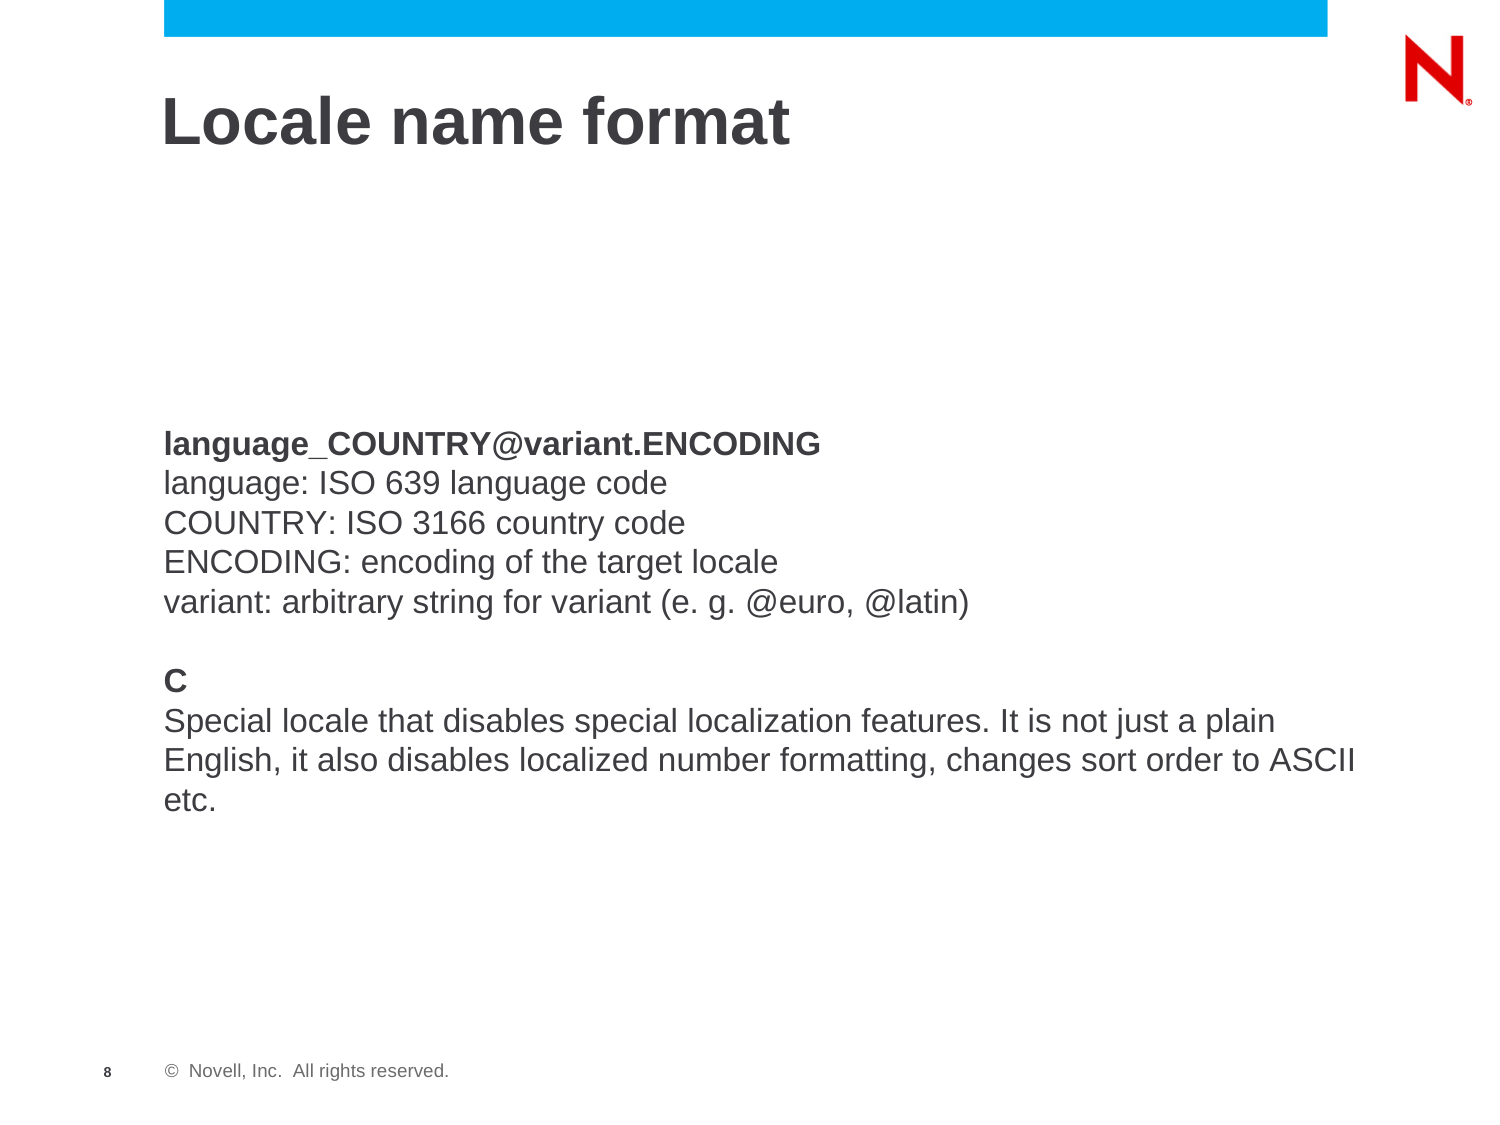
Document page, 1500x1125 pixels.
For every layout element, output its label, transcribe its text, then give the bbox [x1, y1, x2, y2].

picture [1403, 32, 1473, 107]
subtitle language_COUNTRY@variant.ENCODING language: ISO 639 language code COUNTRY: ISO 3166 country code ENCODING: encoding of the target locale variant: arbitrary string for variant (e. g. @euro, @latin) C Special locale that disables special localization features. It is not just a plain English, it also disables localized number formatting, changes sort order to ASCII etc. [163, 254, 1404, 986]
title Locale name format [161, 41, 1383, 205]
